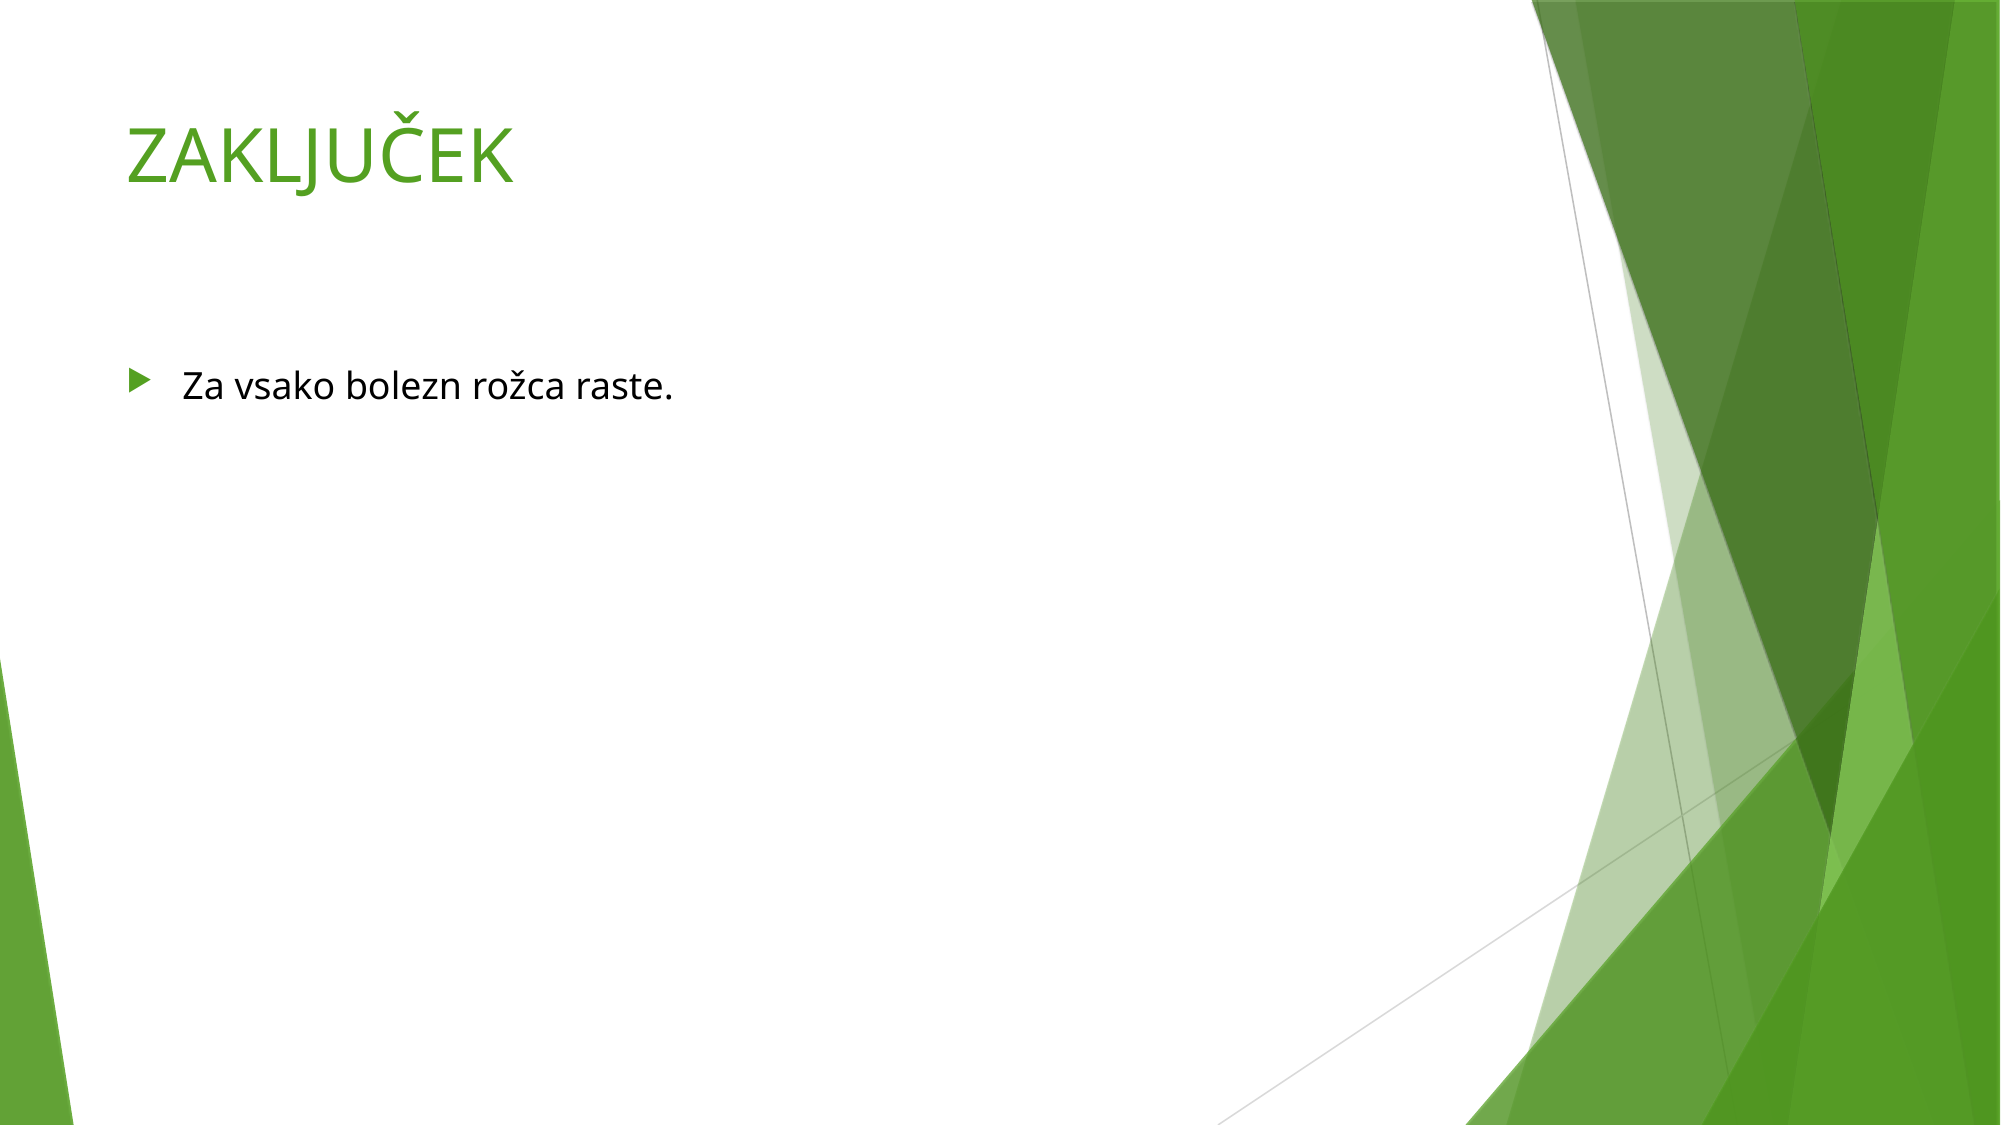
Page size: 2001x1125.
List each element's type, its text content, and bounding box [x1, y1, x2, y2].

list Za vsako bolezn rožca raste. [111, 354, 1522, 992]
title ZAKLJUČEK [111, 99, 1522, 317]
